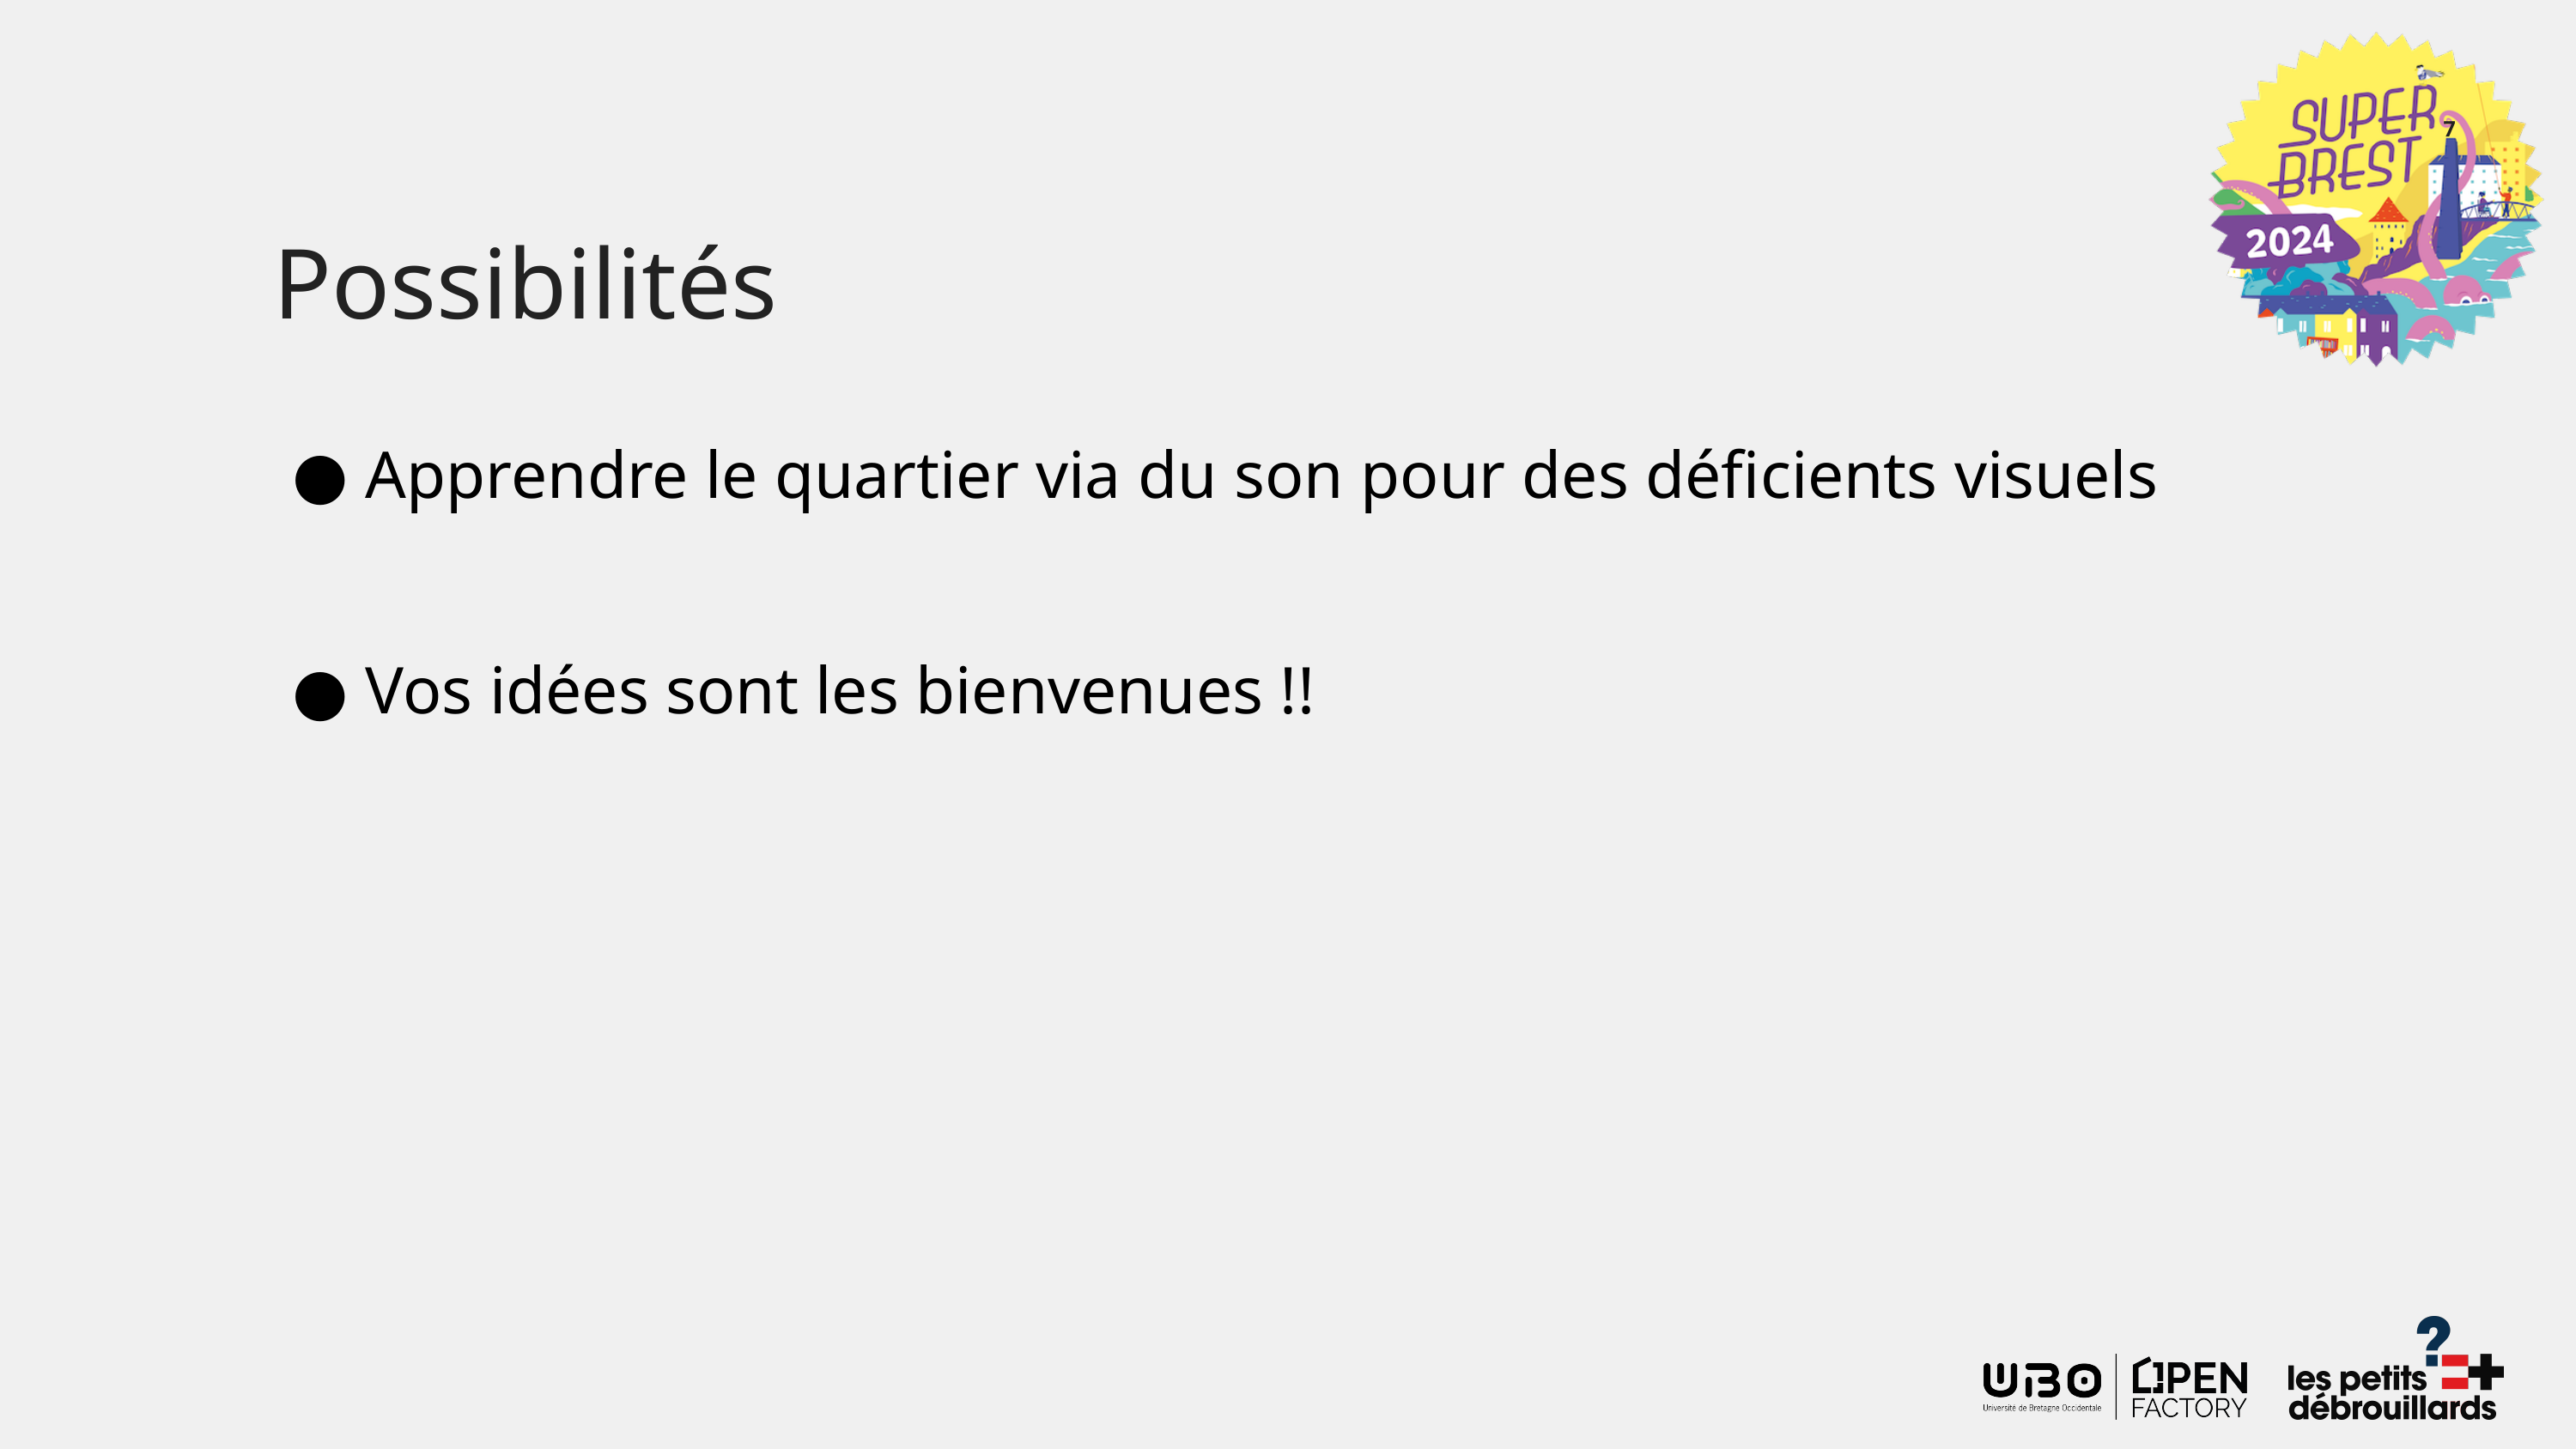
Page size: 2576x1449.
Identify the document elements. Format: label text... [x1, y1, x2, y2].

title Possibilités [273, 217, 1741, 434]
list Apprendre le quartier via du son pour des déficients visuels Vos idées sont les bienvenues !! [275, 433, 2188, 1122]
picture [2288, 1316, 2504, 1420]
slide_number <numéro> [2307, 93, 2456, 145]
picture [2176, 0, 2576, 400]
picture [1984, 1354, 2247, 1420]
